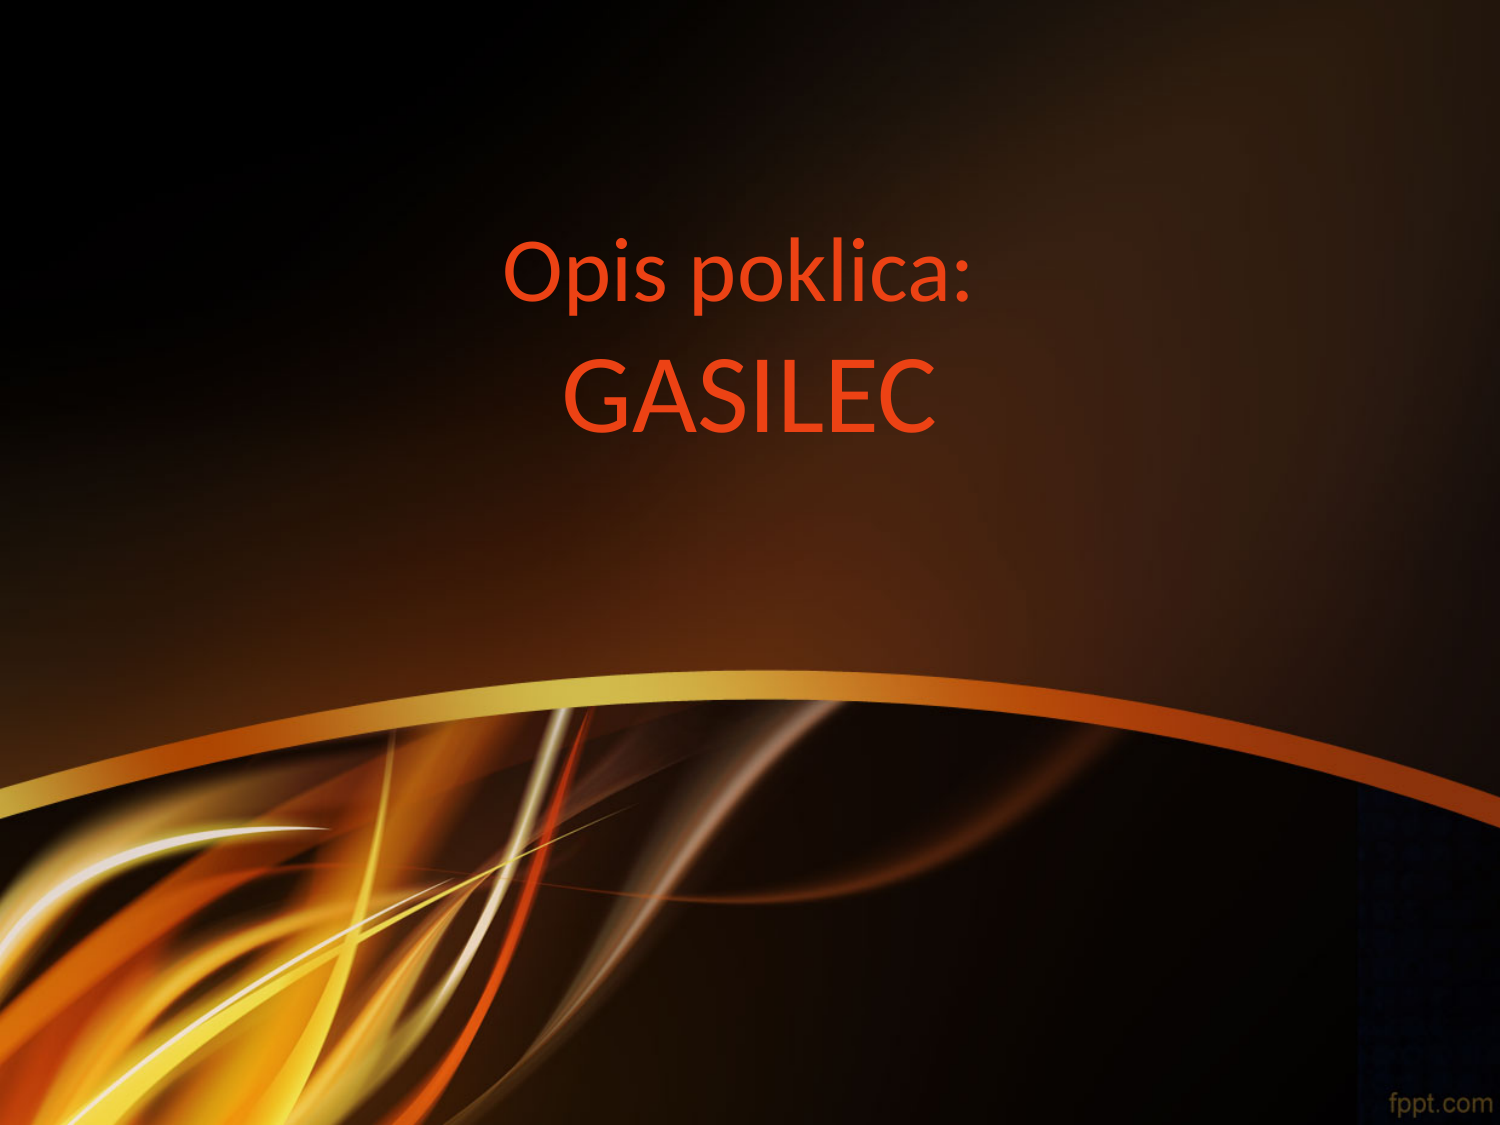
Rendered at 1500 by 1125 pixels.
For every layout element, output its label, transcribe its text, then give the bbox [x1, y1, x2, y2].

title Opis poklica: GASILEC [112, 184, 1388, 480]
picture [0, 0, 1500, 1125]
